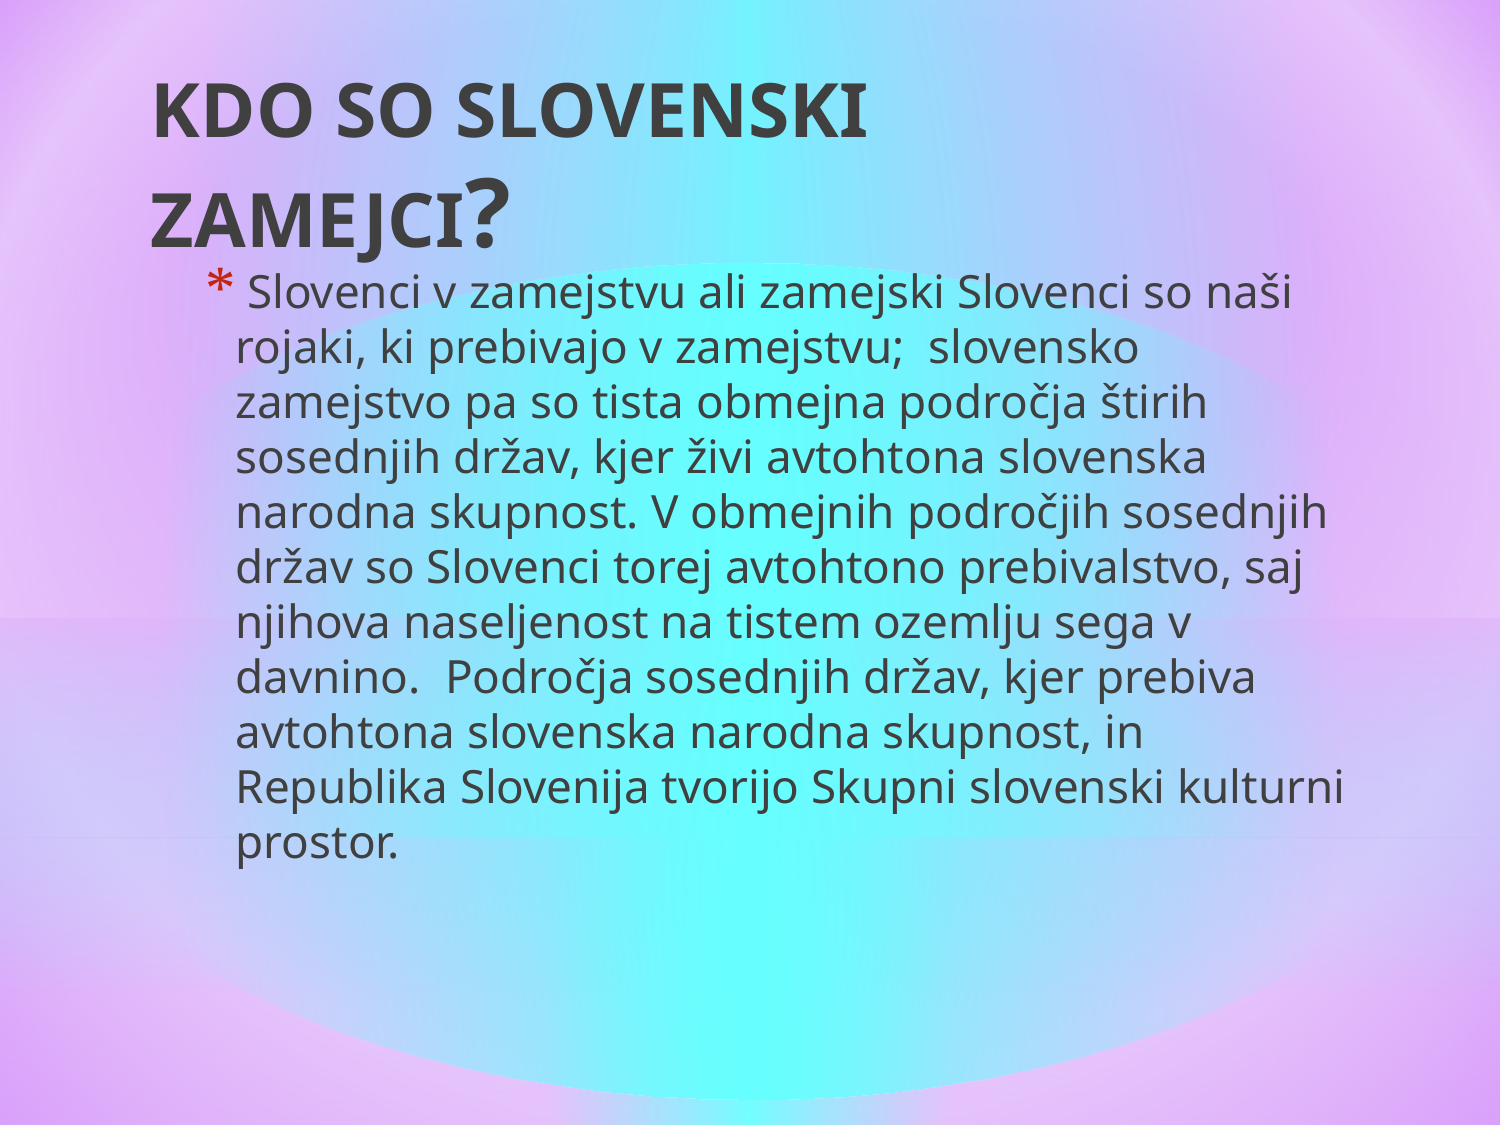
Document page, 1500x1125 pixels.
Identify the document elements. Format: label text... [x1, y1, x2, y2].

title KDO SO SLOVENSKI ZAMEJCI? [135, 54, 1205, 303]
list Slovenci v zamejstvu ali zamejski Slovenci so naši rojaki, ki prebivajo v zamejstvu; slovensko zamejstvo pa so tista obmejna področja štirih sosednjih držav, kjer živi avtohtona slovenska narodna skupnost. V obmejnih področjih sosednjih držav so Slovenci torej avtohtono prebivalstvo, saj njihova naseljenost na tistem ozemlju sega v davnino. Področja sosednjih držav, kjer prebiva avtohtona slovenska narodna skupnost, in Republika Slovenija tvorijo Skupni slovenski kulturni prostor. [183, 255, 1376, 977]
